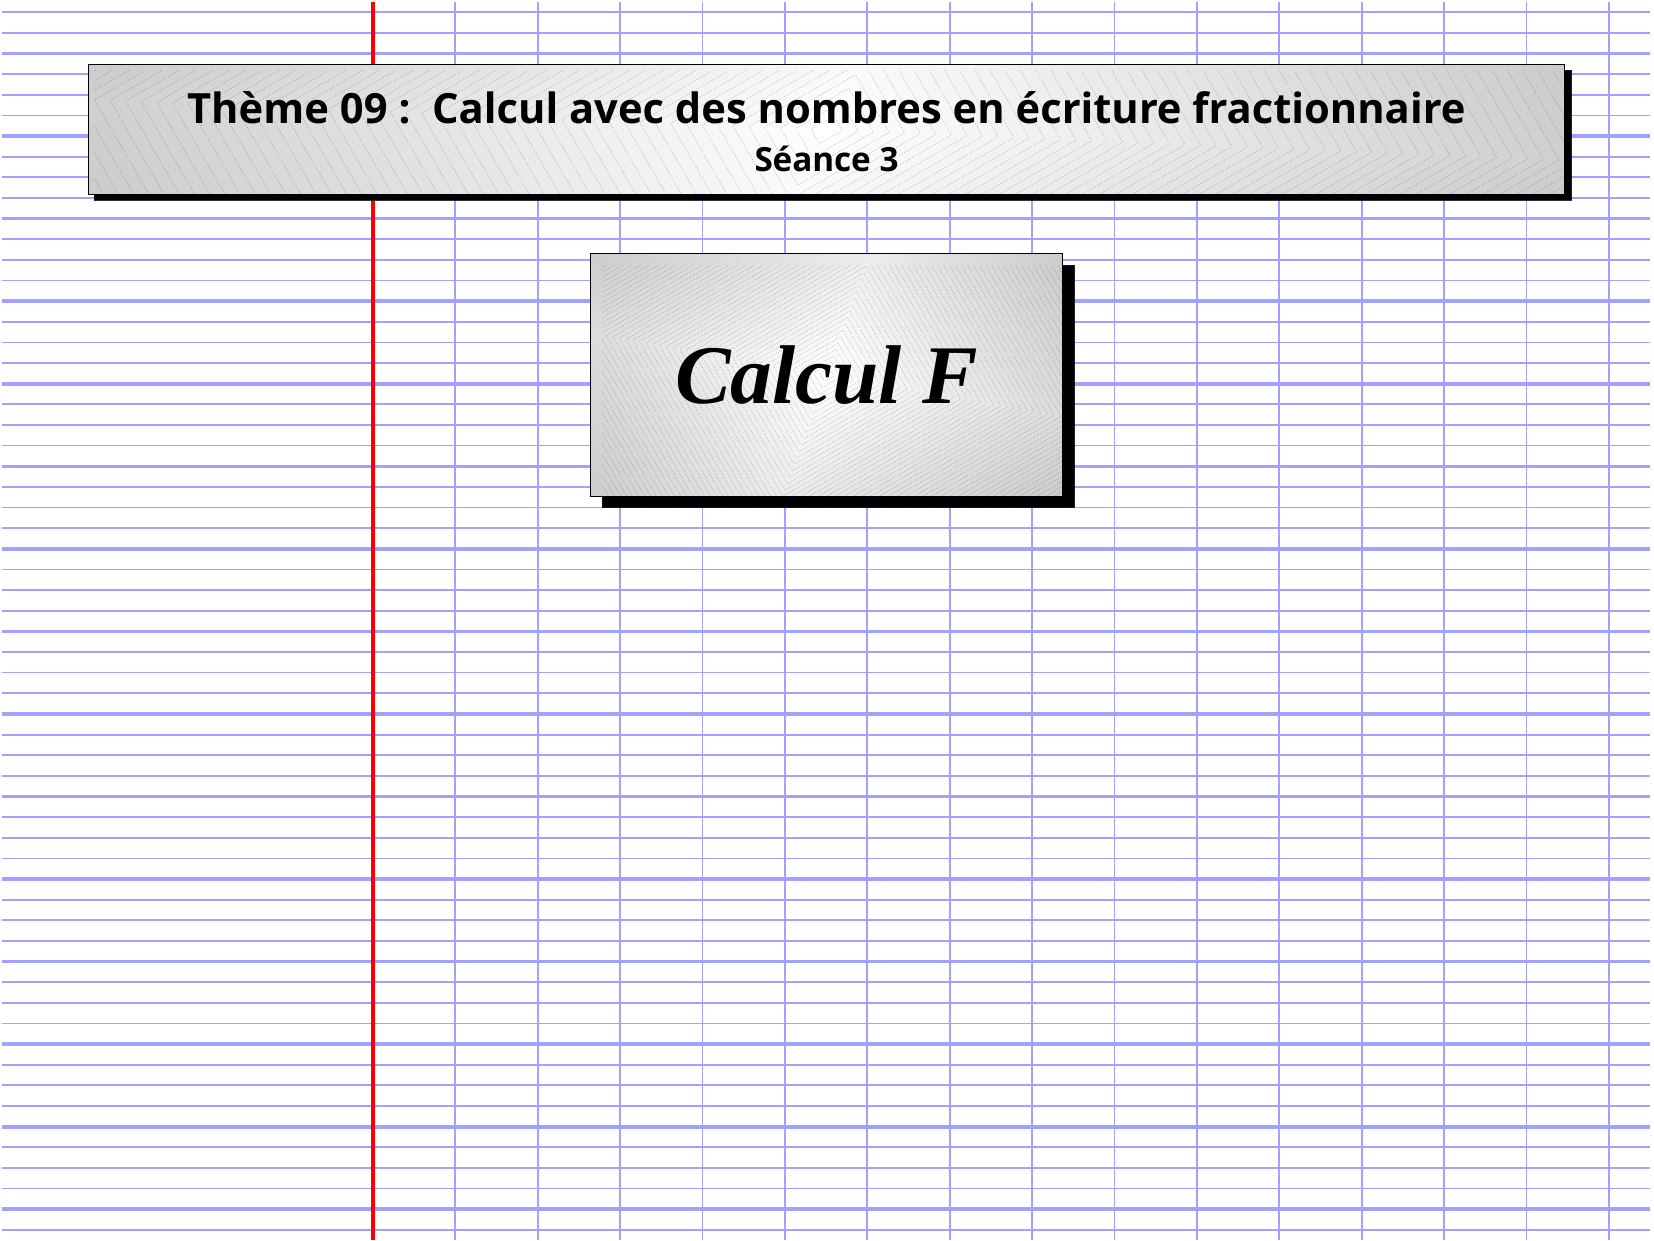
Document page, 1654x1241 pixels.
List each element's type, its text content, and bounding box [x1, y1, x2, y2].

text_box Calcul F [590, 253, 1063, 497]
picture [0, 0, 1654, 1241]
text_box Thème 09 : Calcul avec des nombres en écriture fractionnaire Séance 3 [88, 64, 1565, 195]
